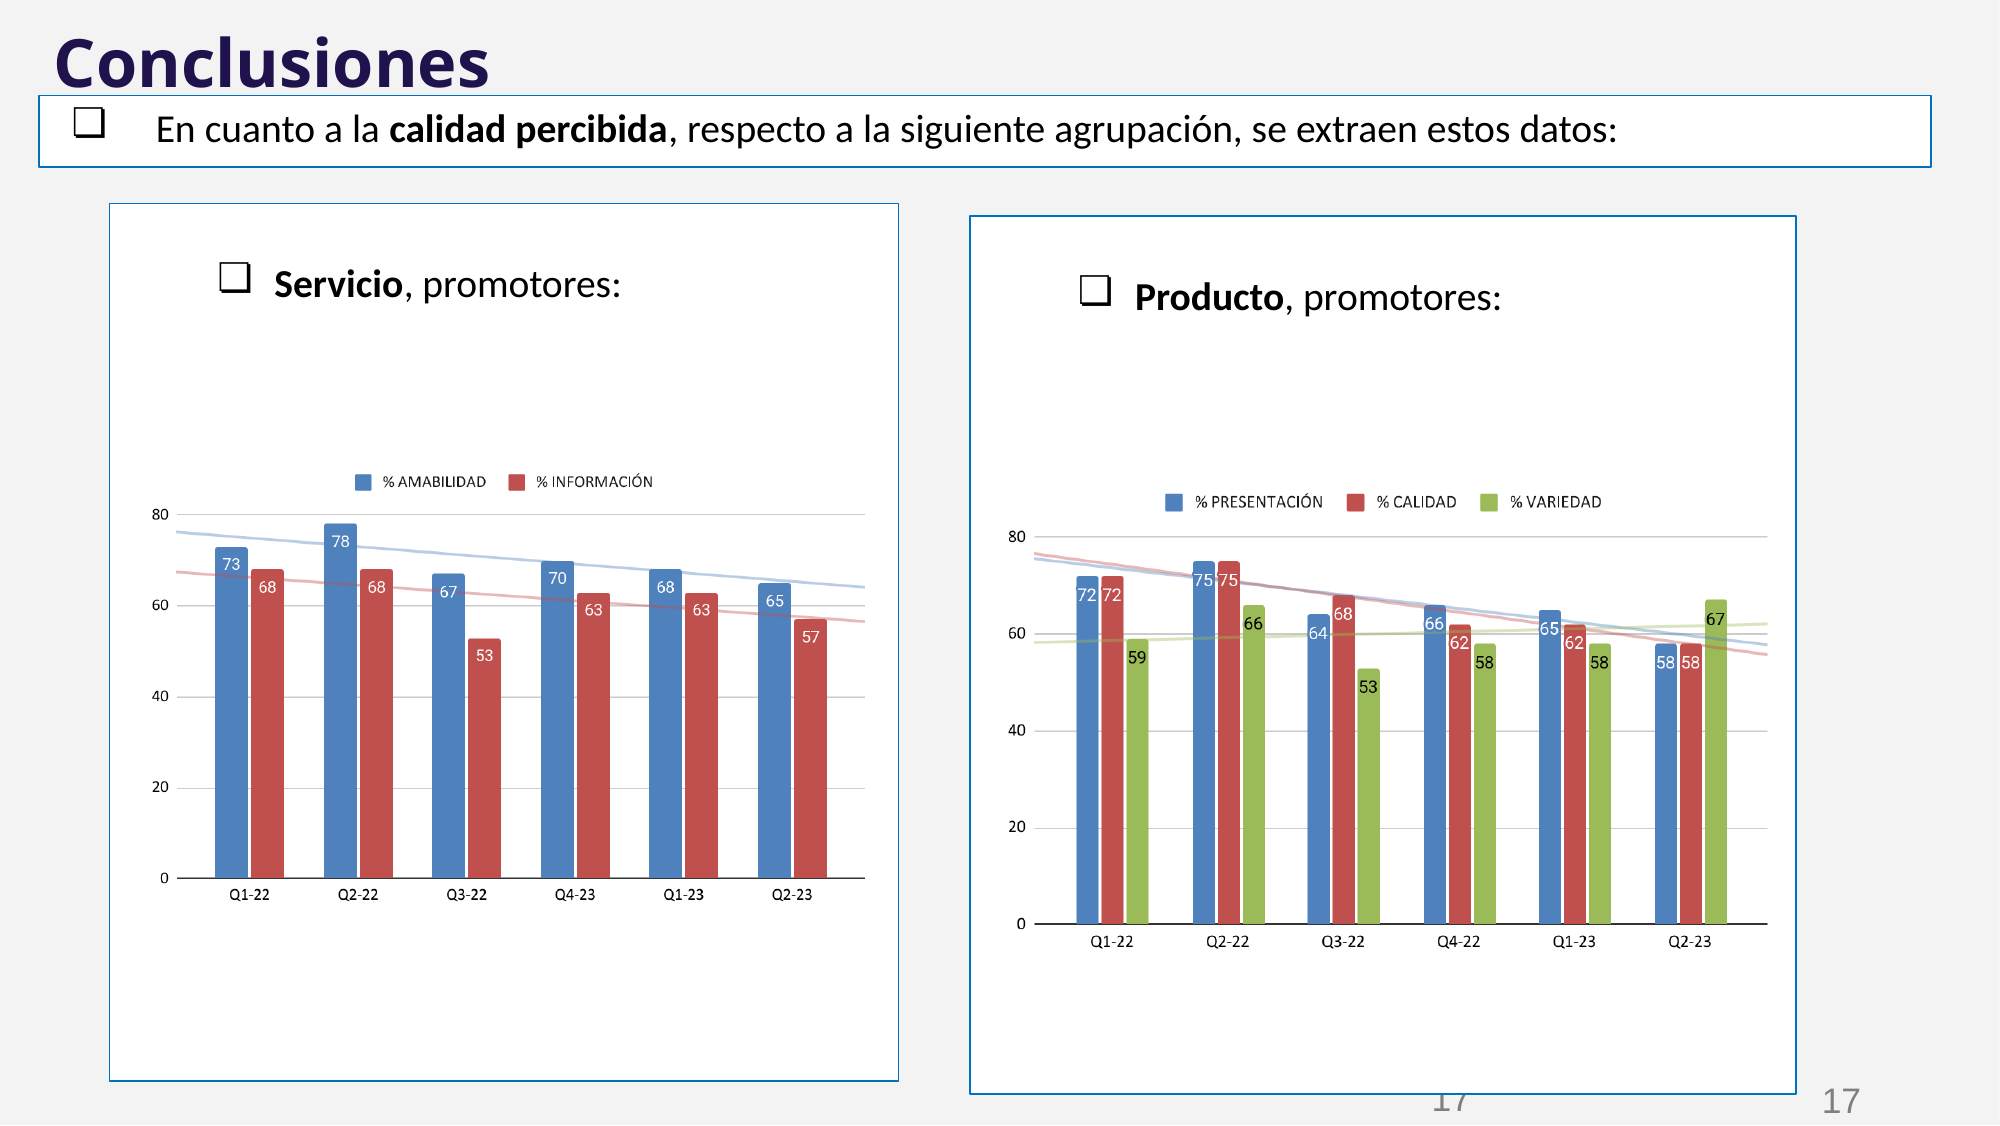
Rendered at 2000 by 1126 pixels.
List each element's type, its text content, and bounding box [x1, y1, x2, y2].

text_box <number> [1413, 1067, 1881, 1126]
text_box En cuanto a la calidad percibida, respecto a la siguiente agrupación, se extraen estos datos: [38, 95, 1931, 168]
text_box Producto, promotores: [970, 216, 1796, 1094]
text_box Conclusiones [53, 0, 1946, 124]
text_box Servicio, promotores: [109, 203, 899, 1082]
picture [119, 450, 889, 927]
picture [973, 468, 1793, 976]
